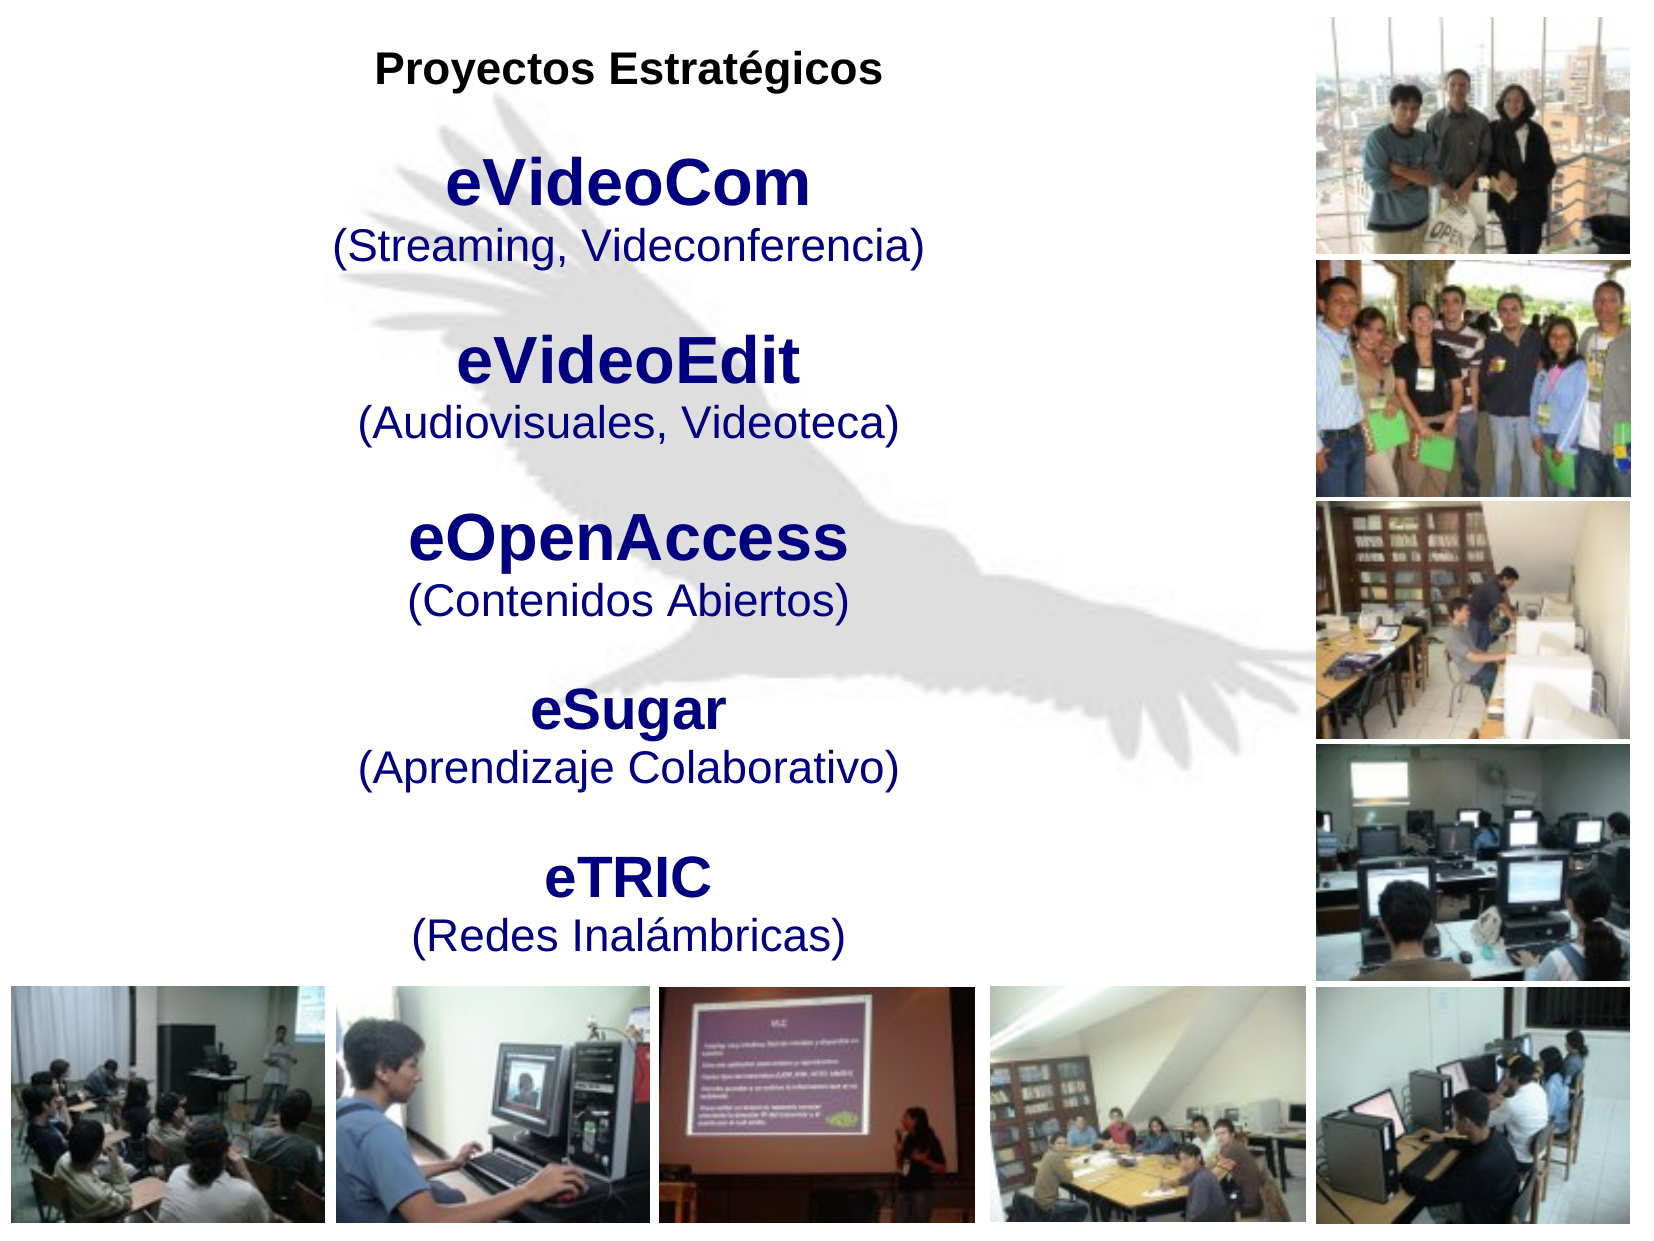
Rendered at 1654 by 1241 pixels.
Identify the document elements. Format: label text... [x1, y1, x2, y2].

picture [1316, 987, 1630, 1224]
picture [336, 986, 650, 1223]
picture [659, 987, 975, 1223]
text_box Proyectos Estratégicos eVideoCom (Streaming, Videconferencia) eVideoEdit (Audiovisuales, Videoteca) eOpenAccess (Contenidos Abiertos) eSugar (Aprendizaje Colaborativo) eTRIC (Redes Inalámbricas) [171, 35, 1087, 969]
picture [990, 986, 1306, 1222]
picture [11, 986, 325, 1223]
picture [1087, 17, 1631, 981]
